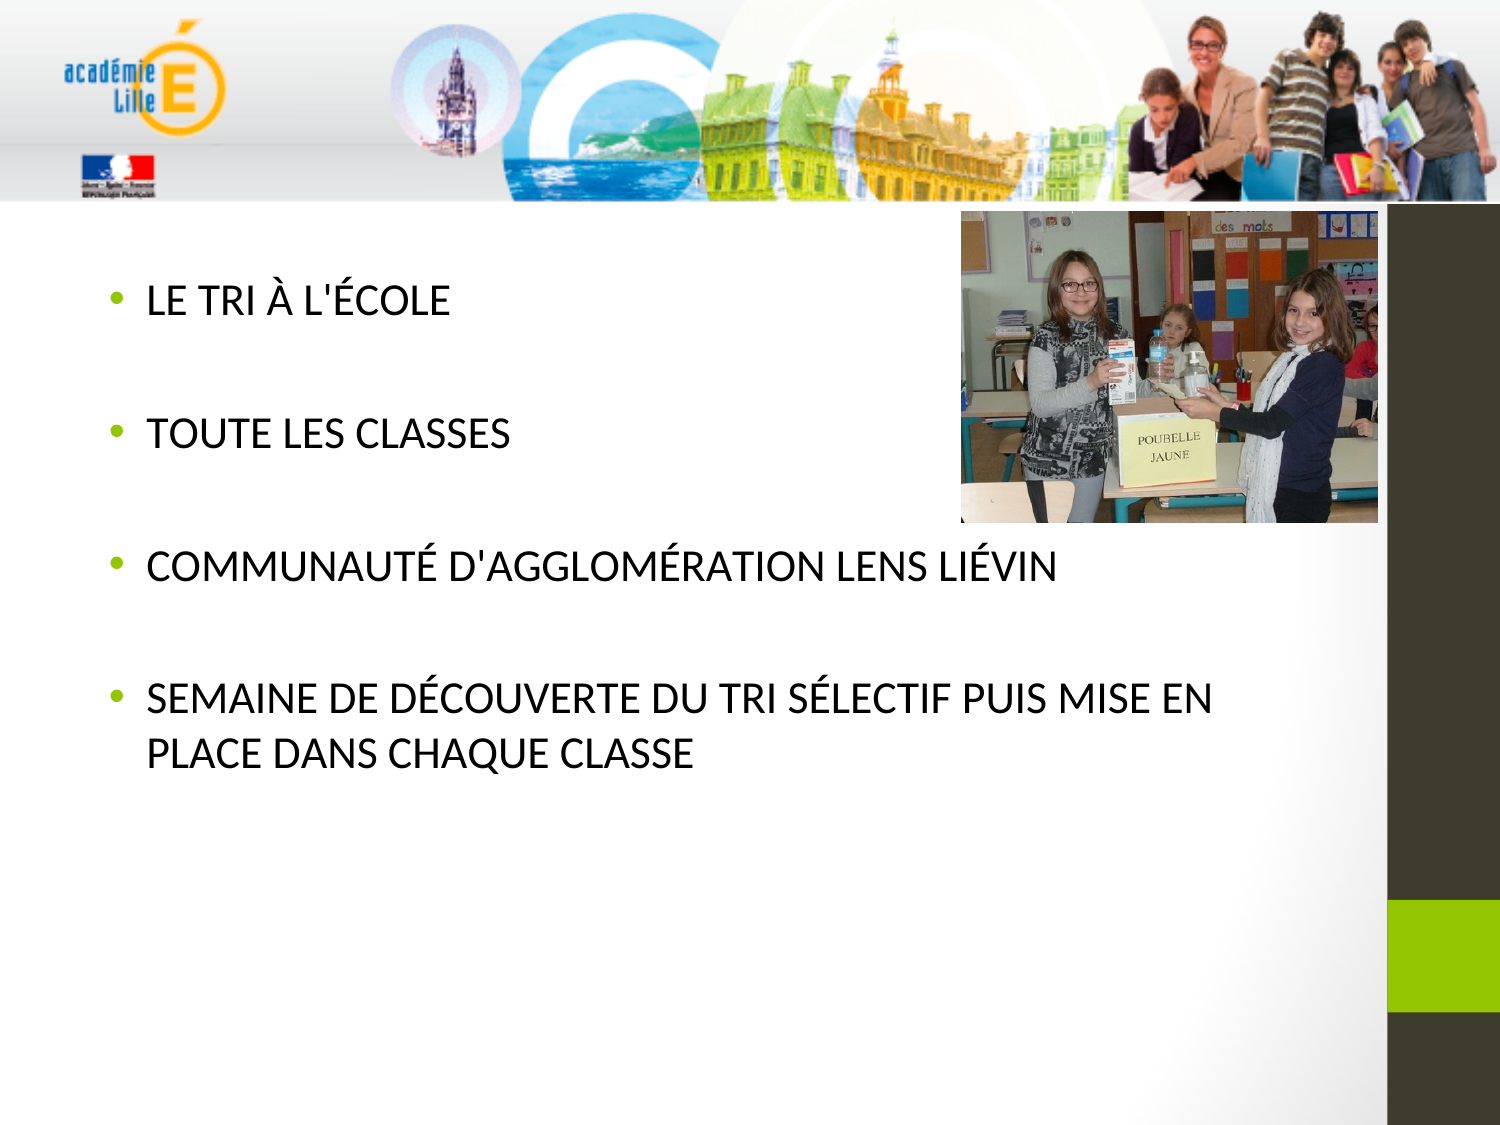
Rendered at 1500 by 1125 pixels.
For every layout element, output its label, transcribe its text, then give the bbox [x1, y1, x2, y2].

picture [0, 0, 1500, 1125]
list LE TRI À L'ÉCOLE TOUTE LES CLASSES COMMUNAUTÉ D'AGGLOMÉRATION LENS LIÉVIN SEMAINE DE DÉCOUVERTE DU TRI SÉLECTIF PUIS MISE EN PLACE DANS CHAQUE CLASSE [74, 262, 1325, 1050]
